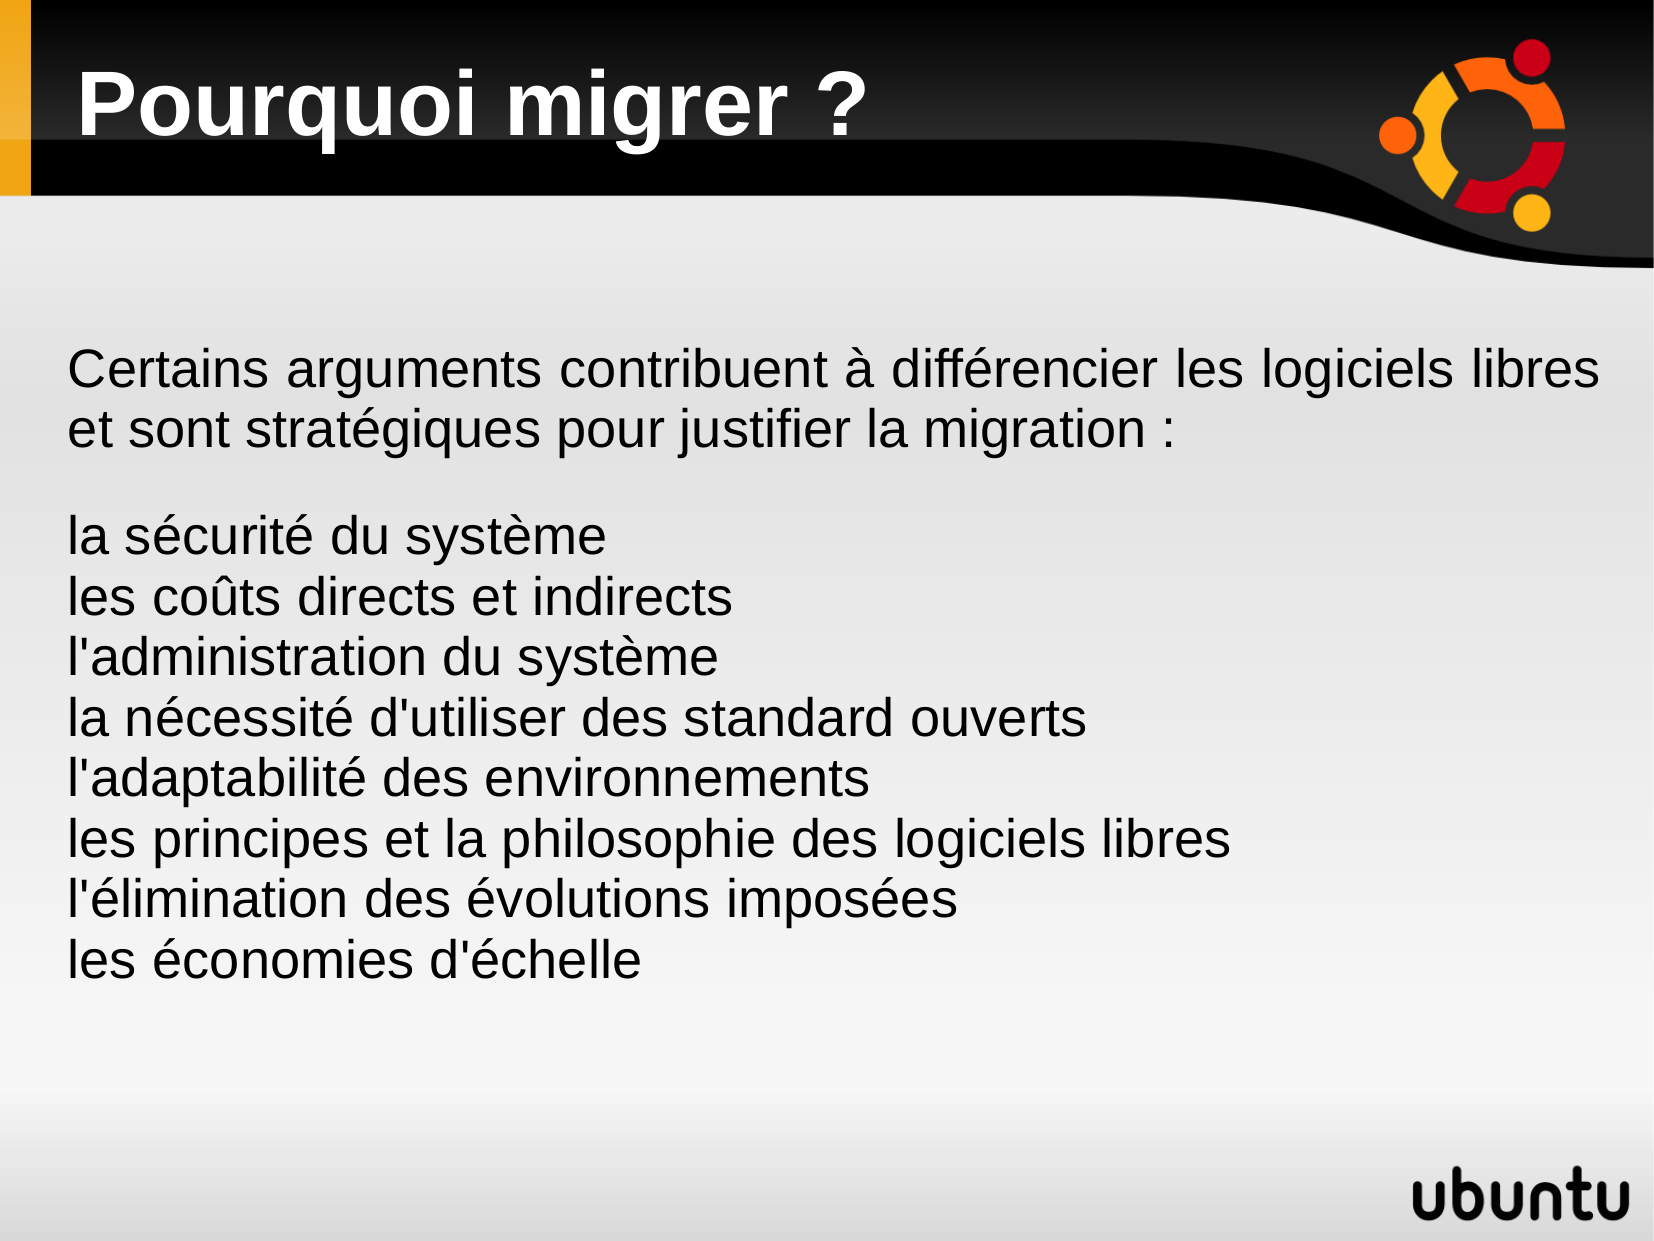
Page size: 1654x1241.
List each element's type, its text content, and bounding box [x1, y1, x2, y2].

text_box Certains arguments contribuent à différencier les logiciels libres et sont stratégiques pour justifier la migration : la sécurité du système les coûts directs et indirects l'administration du système la nécessité d'utiliser des standard ouverts l'adaptabilité des environnements les principes et la philosophie des logiciels libres l'élimination des évolutions imposées les économies d'échelle [53, 330, 1619, 1071]
picture [0, 0, 1654, 1241]
title Pourquoi migrer ? [76, 0, 1565, 208]
